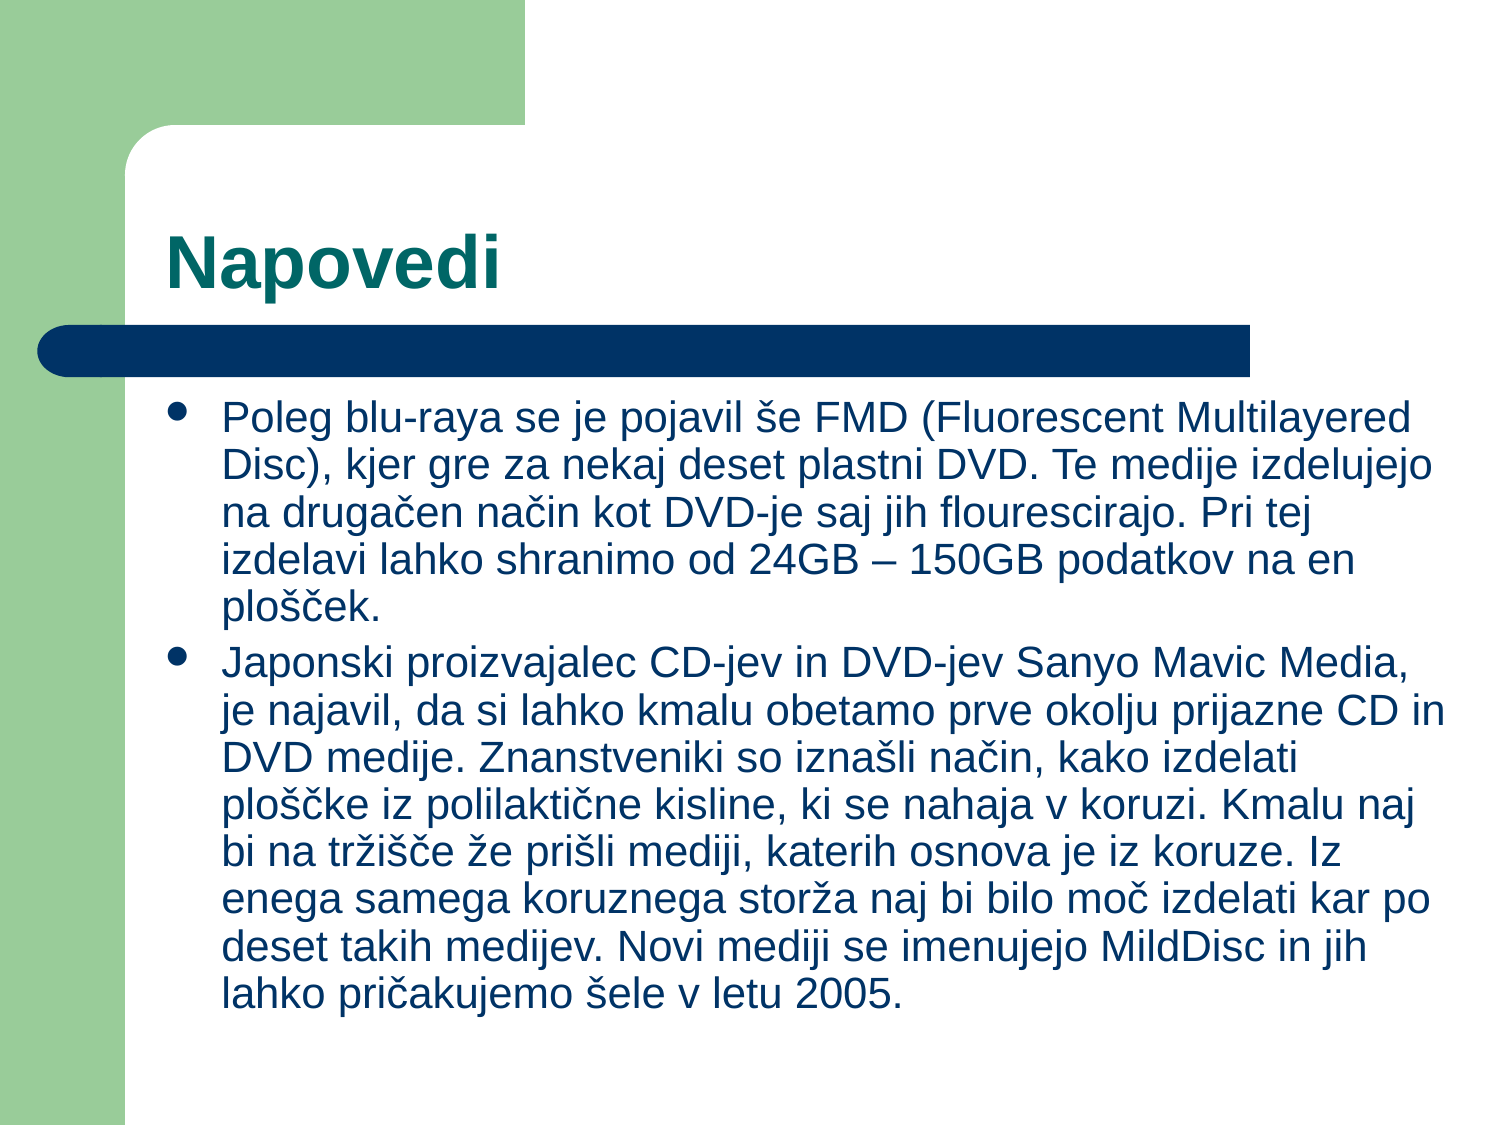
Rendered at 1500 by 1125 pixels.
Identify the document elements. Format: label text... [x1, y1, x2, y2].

title Napovedi [150, 125, 1463, 313]
list Poleg blu-raya se je pojavil še FMD (Fluorescent Multilayered Disc), kjer gre za nekaj deset plastni DVD. Te medije izdelujejo na drugačen način kot DVD-je saj jih flourescirajo. Pri tej izdelavi lahko shranimo od 24GB – 150GB podatkov na en plošček. Japonski proizvajalec CD-jev in DVD-jev Sanyo Mavic Media, je najavil, da si lahko kmalu obetamo prve okolju prijazne CD in DVD medije. Znanstveniki so iznašli način, kako izdelati ploščke iz polilaktične kisline, ki se nahaja v koruzi. Kmalu naj bi na tržišče že prišli mediji, katerih osnova je iz koruze. Iz enega samega koruznega storža naj bi bilo moč izdelati kar po deset takih medijev. Novi mediji se imenujejo MildDisc in jih lahko pričakujemo šele v letu 2005. [150, 387, 1463, 1000]
